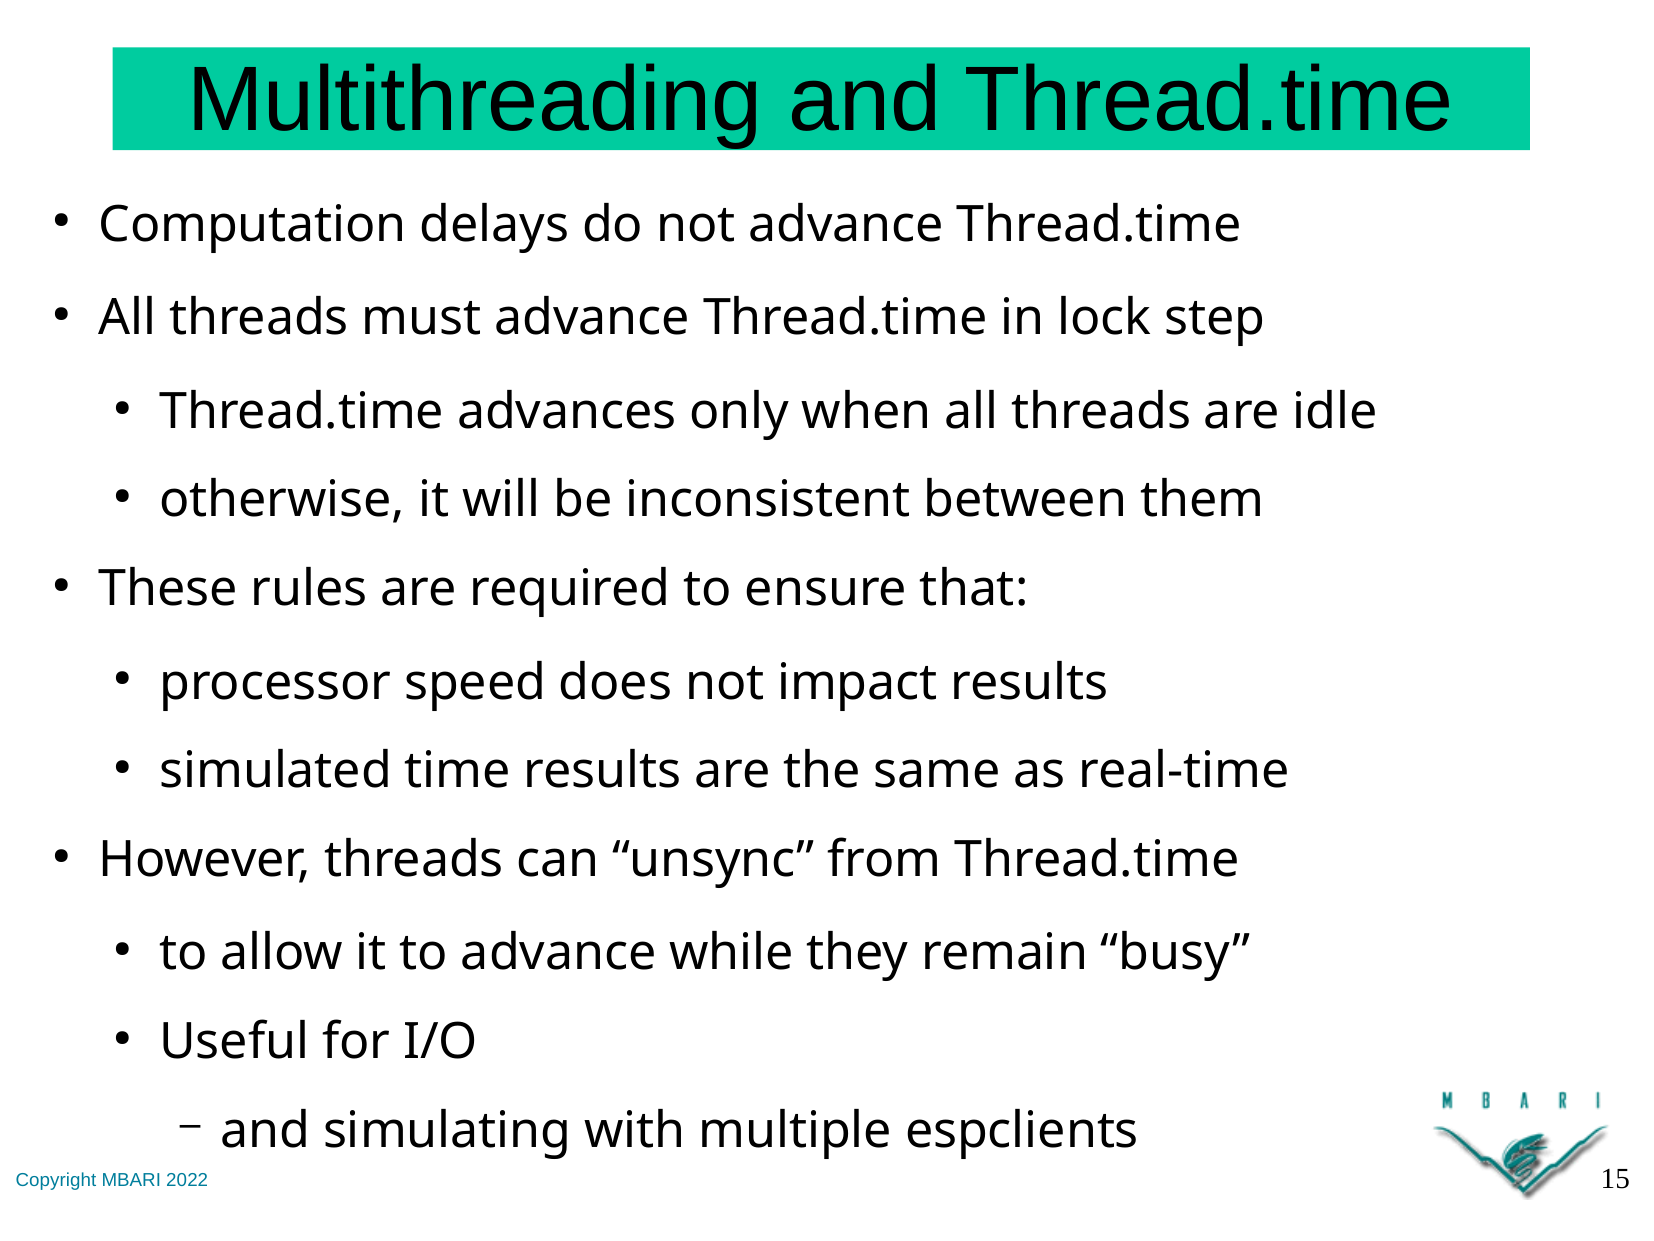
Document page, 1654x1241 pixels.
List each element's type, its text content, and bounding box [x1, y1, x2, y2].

picture [1426, 1163, 1613, 1200]
list Computation delays do not advance Thread.time All threads must advance Thread.time in lock step Thread.time advances only when all threads are idle otherwise, it will be inconsistent between them These rules are required to ensure that: processor speed does not impact results simulated time results are the same as real-time However, threads can “unsync” from Thread.time to allow it to advance while they remain “busy” Useful for I/O and simulating with multiple espclients [37, 187, 1613, 1163]
title Multithreading and Thread.time [112, 47, 1530, 151]
